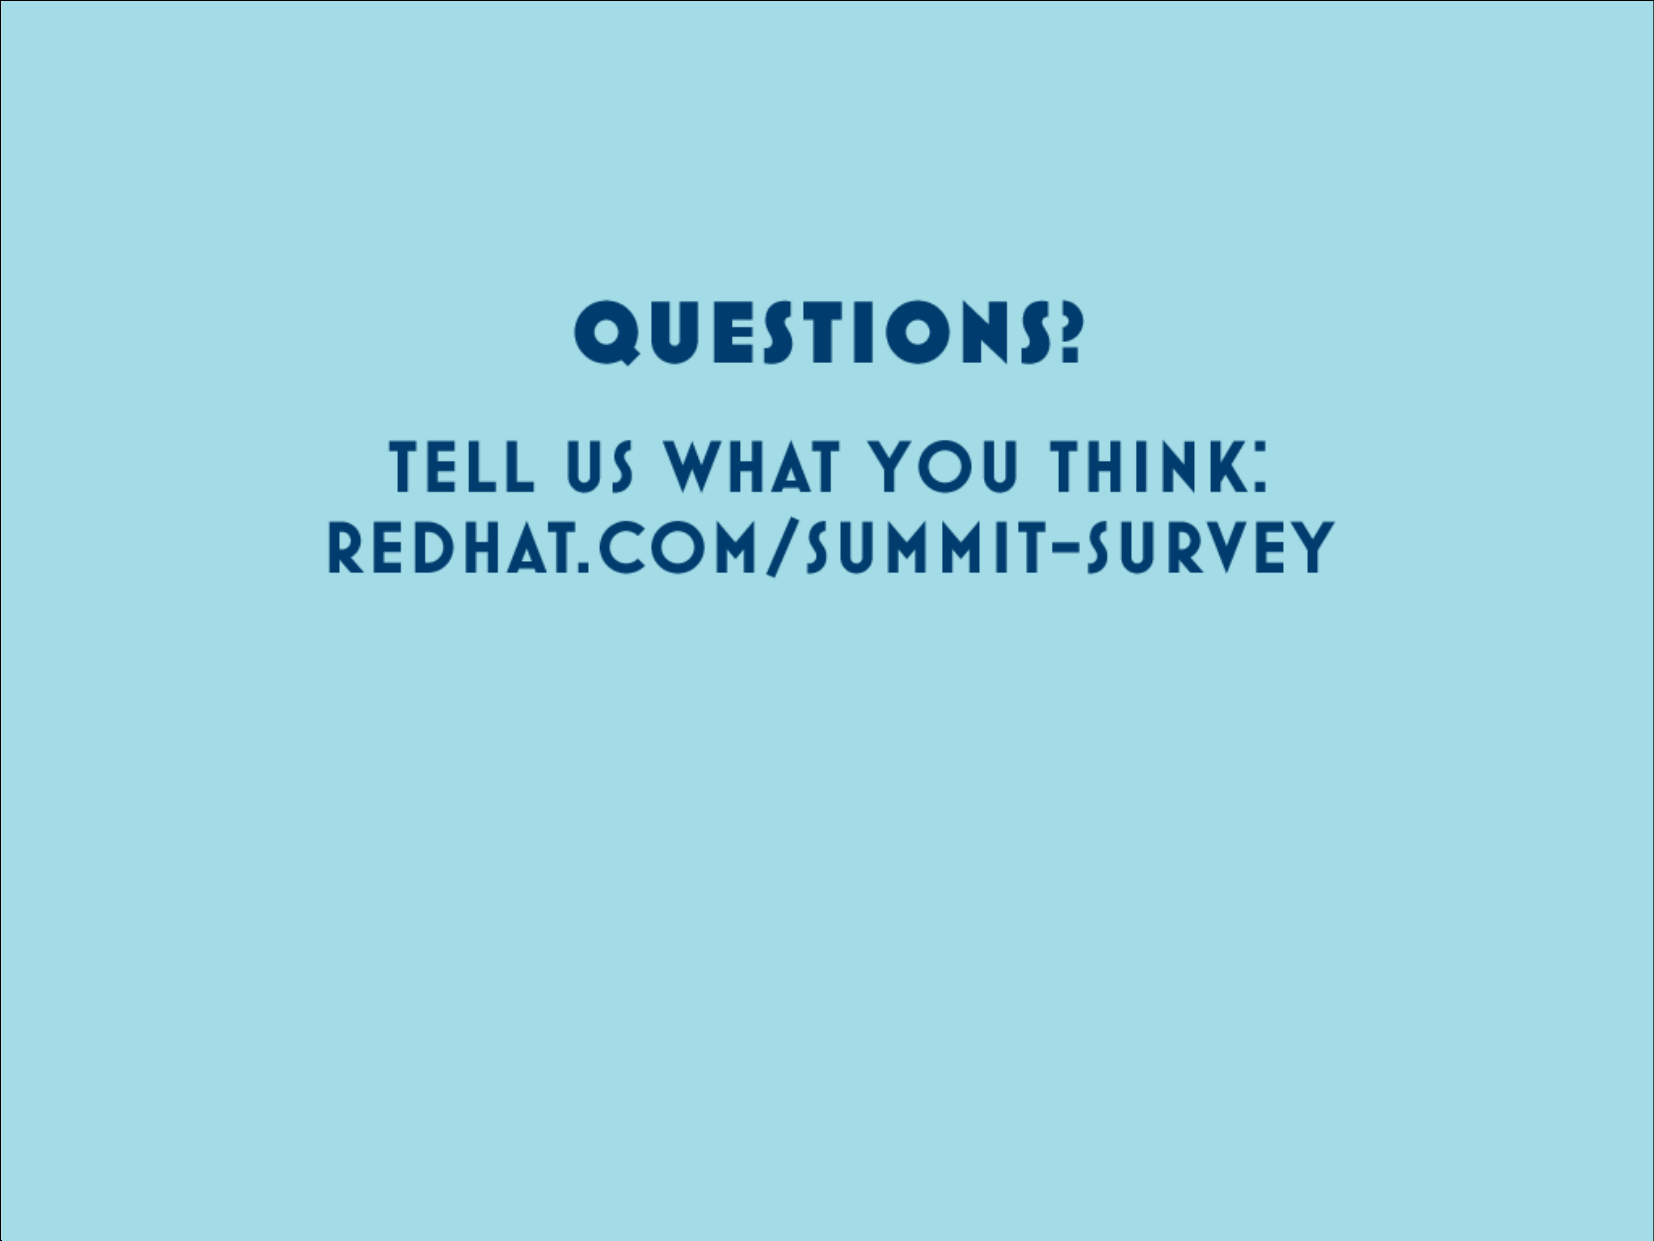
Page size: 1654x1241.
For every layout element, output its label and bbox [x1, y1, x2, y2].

text_box [0, 0, 1654, 1241]
picture [2, 1, 1654, 1241]
